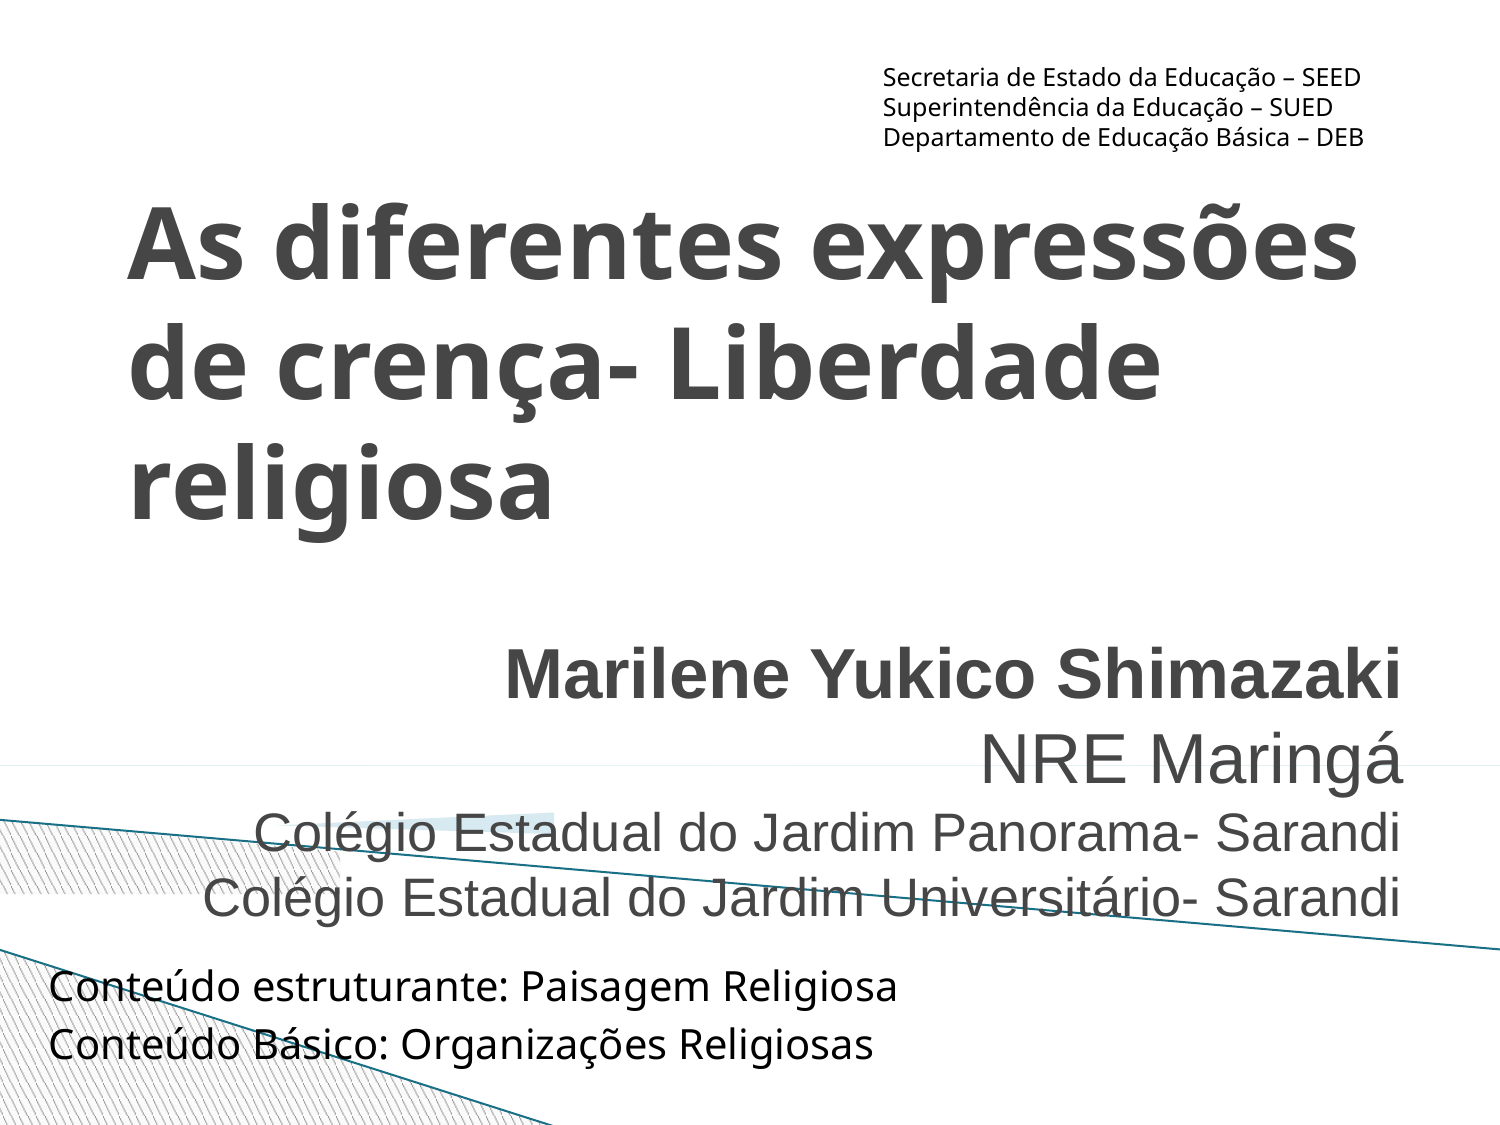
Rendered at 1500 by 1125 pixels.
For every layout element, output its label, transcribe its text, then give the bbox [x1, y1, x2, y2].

picture [321, 891, 333, 895]
picture [291, 890, 305, 895]
text_box Secretaria de Estado da Educação – SEED Superintendência da Educação – SUED Departamento de Educação Básica – DEB [868, 54, 1430, 190]
picture [249, 890, 263, 895]
picture [0, 821, 341, 895]
picture [0, 952, 543, 1125]
subtitle Marilene Yukico Shimazaki NRE Maringá Colégio Estadual do Jardim Panorama- Sarandi Colégio Estadual do Jardim Universitário- Sarandi [118, 620, 1429, 839]
text_box Conteúdo estruturante: Paisagem Religiosa Conteúdo Básico: Organizações Religiosas [41, 952, 1140, 1071]
title As diferentes expressões de crença- Liberdade religiosa [112, 172, 1388, 473]
